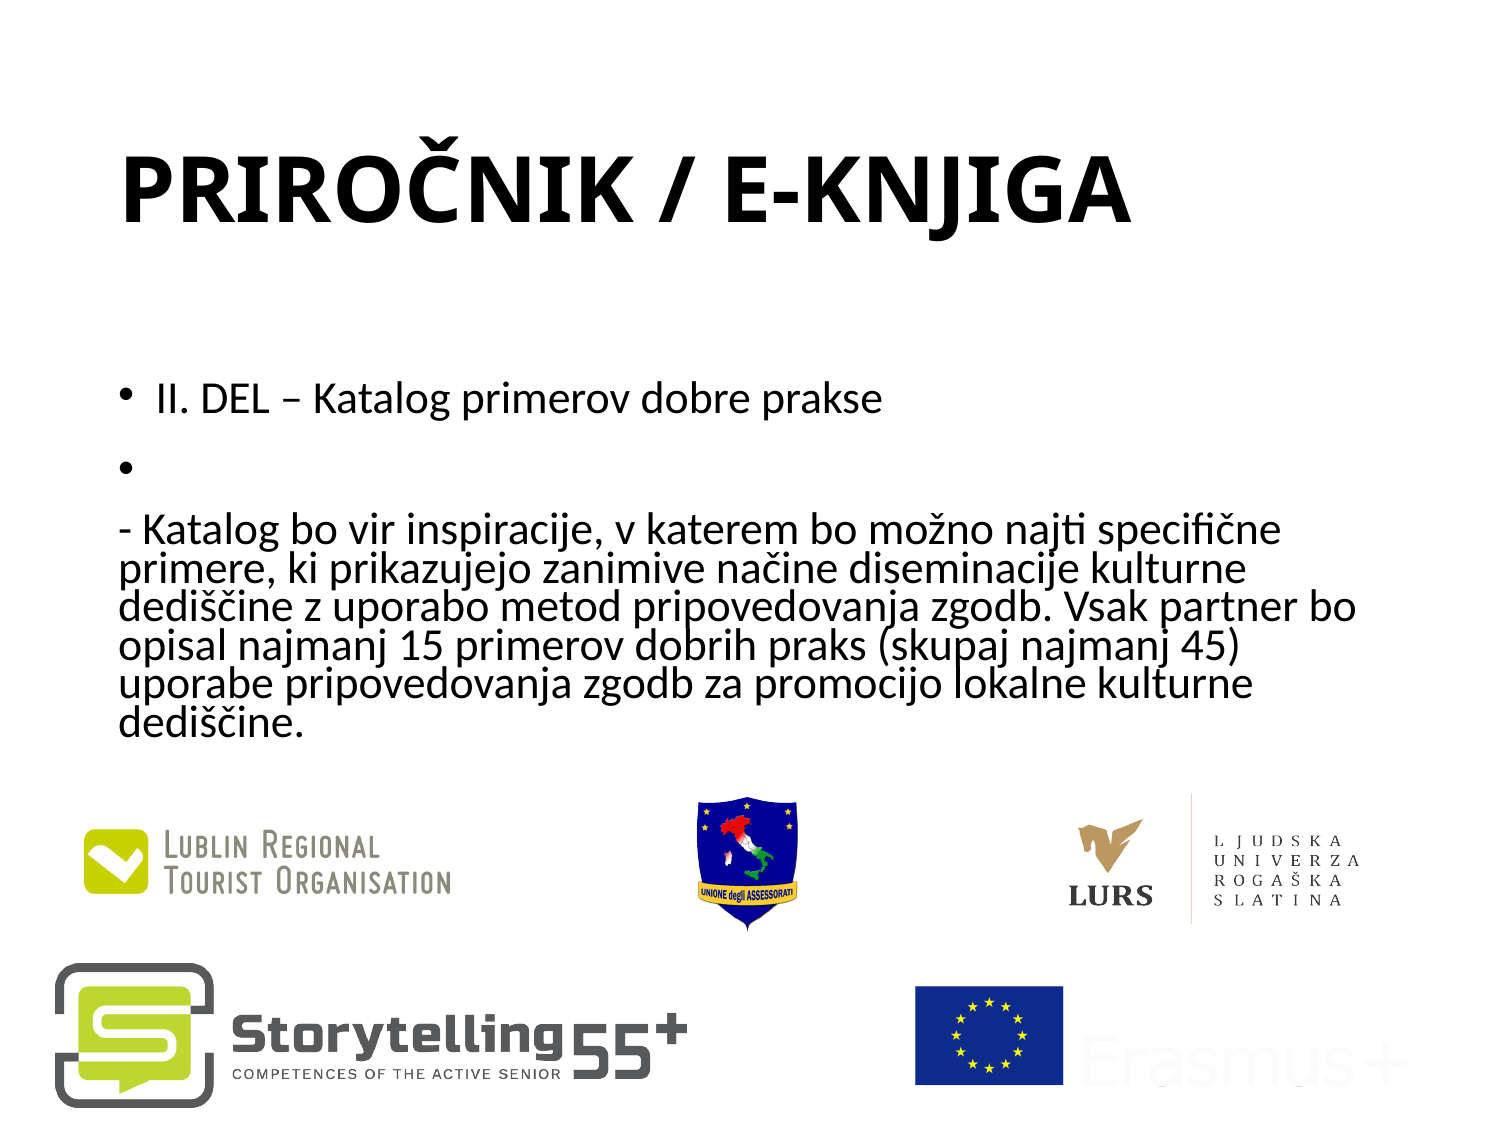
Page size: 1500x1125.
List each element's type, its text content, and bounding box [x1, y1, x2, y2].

picture [1069, 793, 1359, 924]
picture [48, 793, 537, 930]
list II. DEL – Katalog primerov dobre prakse - Katalog bo vir inspiracije, v katerem bo možno najti specifične primere, ki prikazujejo zanimive načine diseminacije kulturne dediščine z uporabo metod pripovedovanja zgodb. Vsak partner bo opisal najmanj 15 primerov dobrih praks (skupaj najmanj 45) uporabe pripovedovanja zgodb za promocijo lokalne kulturne dediščine. [103, 299, 1397, 771]
picture [886, 957, 1435, 1114]
text_box [0, 777, 1500, 947]
picture [677, 790, 823, 937]
title PRIROČNIK / E-KNJIGA [103, 107, 1397, 278]
picture [55, 963, 687, 1108]
